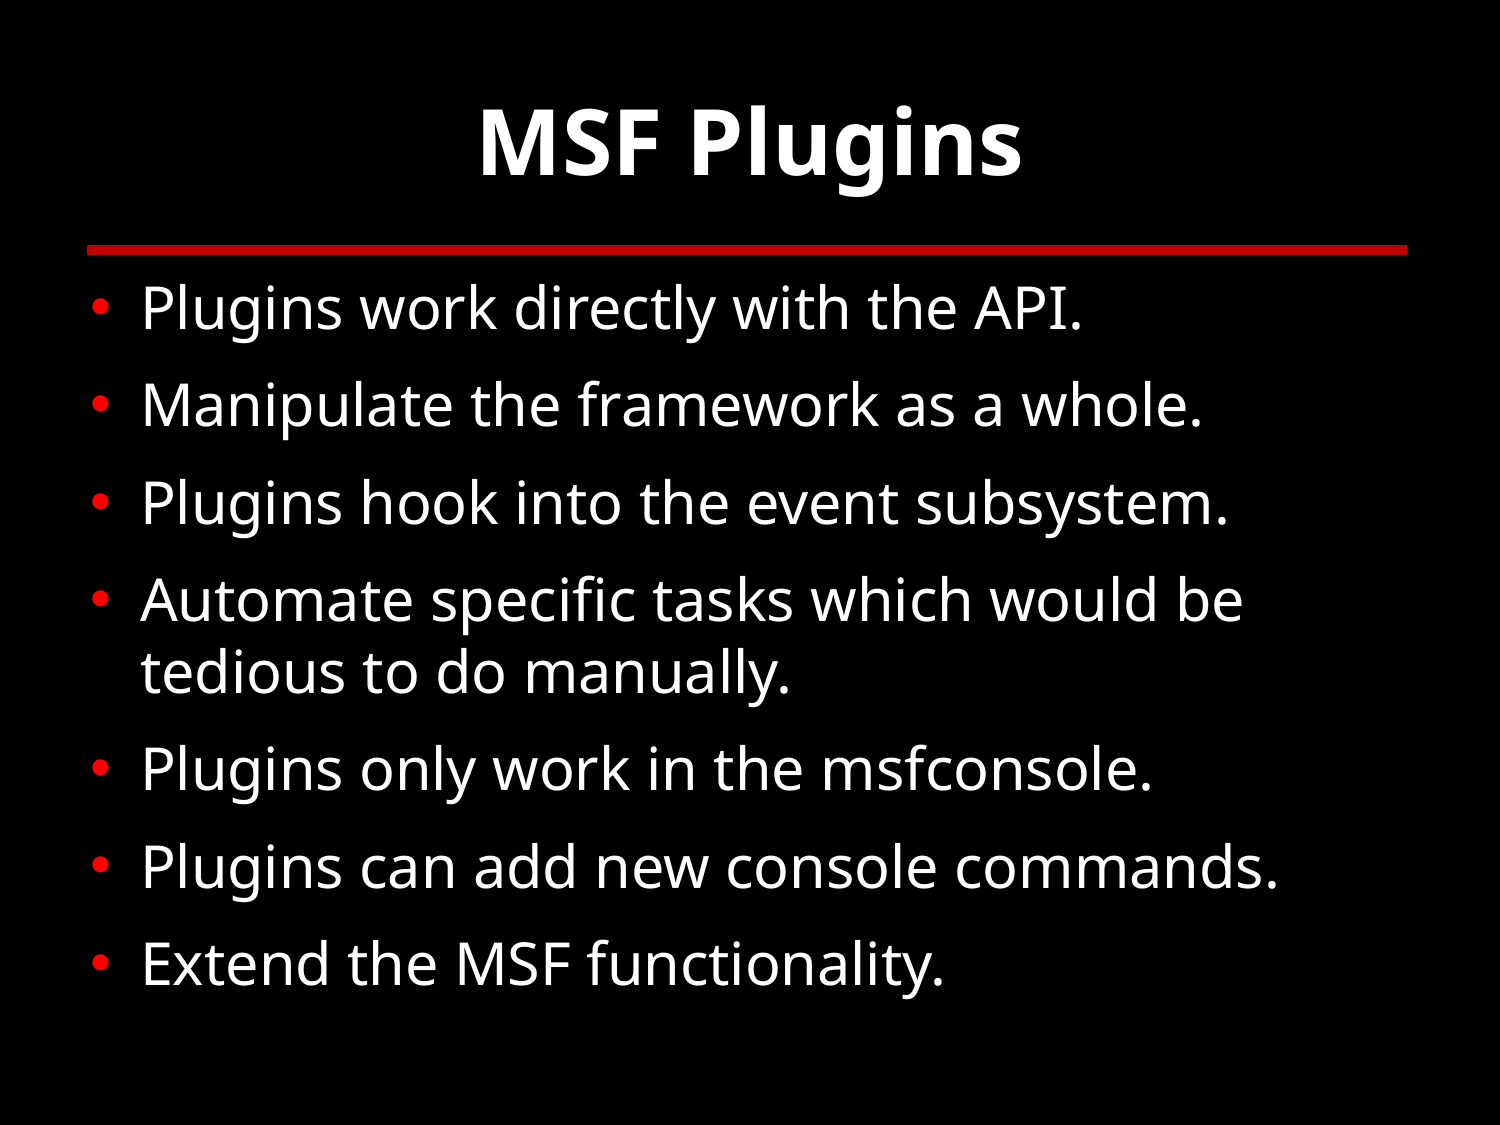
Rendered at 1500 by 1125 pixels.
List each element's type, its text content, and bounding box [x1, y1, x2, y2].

list Plugins work directly with the API. Manipulate the framework as a whole. Plugins hook into the event subsystem. Automate specific tasks which would be tedious to do manually. Plugins only work in the msfconsole. Plugins can add new console commands. Extend the MSF functionality. [75, 262, 1425, 1005]
title MSF Plugins [75, 45, 1425, 233]
